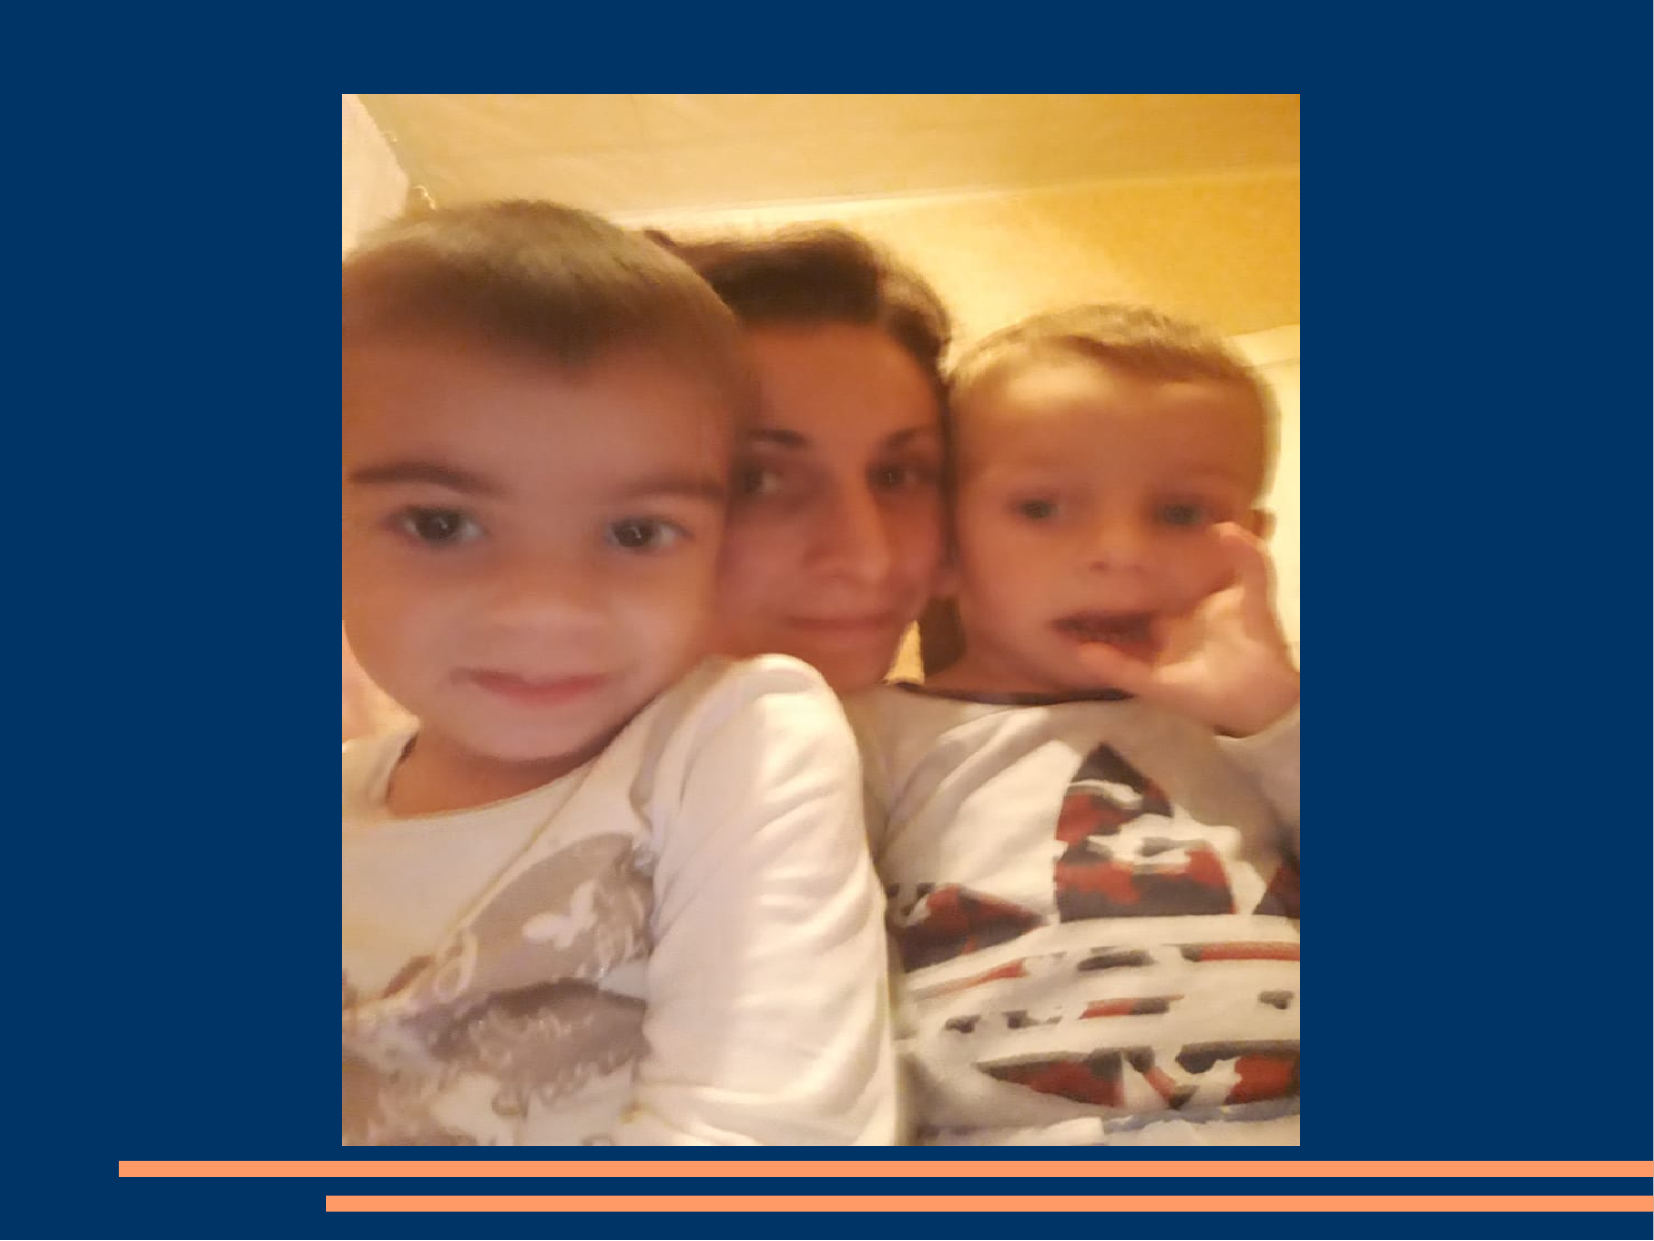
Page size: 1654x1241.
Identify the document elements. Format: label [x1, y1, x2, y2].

picture [342, 94, 1300, 1146]
